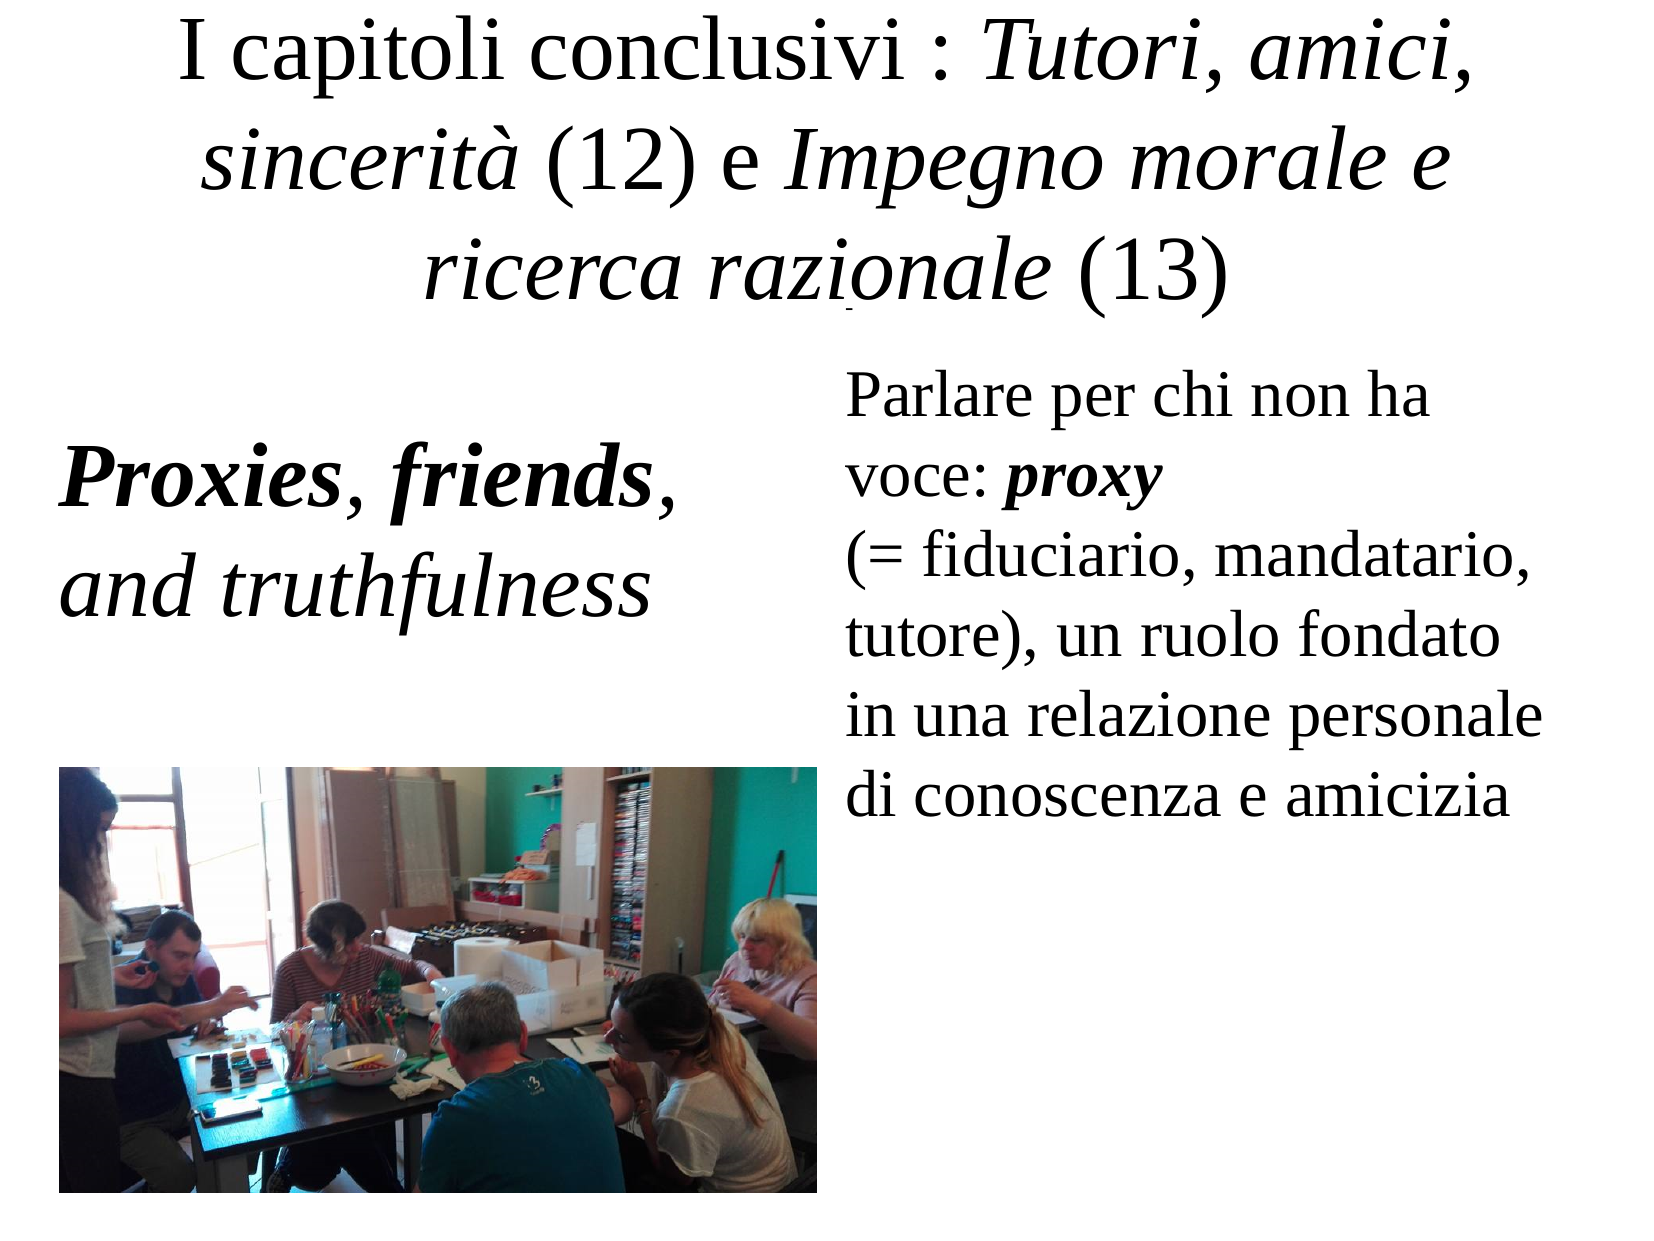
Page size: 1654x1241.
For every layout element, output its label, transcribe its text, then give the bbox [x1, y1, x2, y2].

title I capitoli conclusivi : Tutori, amici, sincerità (12) e Impegno morale e ricerca razionale (13) [82, 0, 1571, 306]
list Proxies, friends, and truthfulness [59, 305, 786, 696]
list - Parlare per chi non ha voce: proxy (= fiduciario, mandatario, tutore), un ruolo fondato in una relazione personale di conoscenza e amicizia [845, 290, 1572, 1109]
picture [59, 767, 817, 1193]
